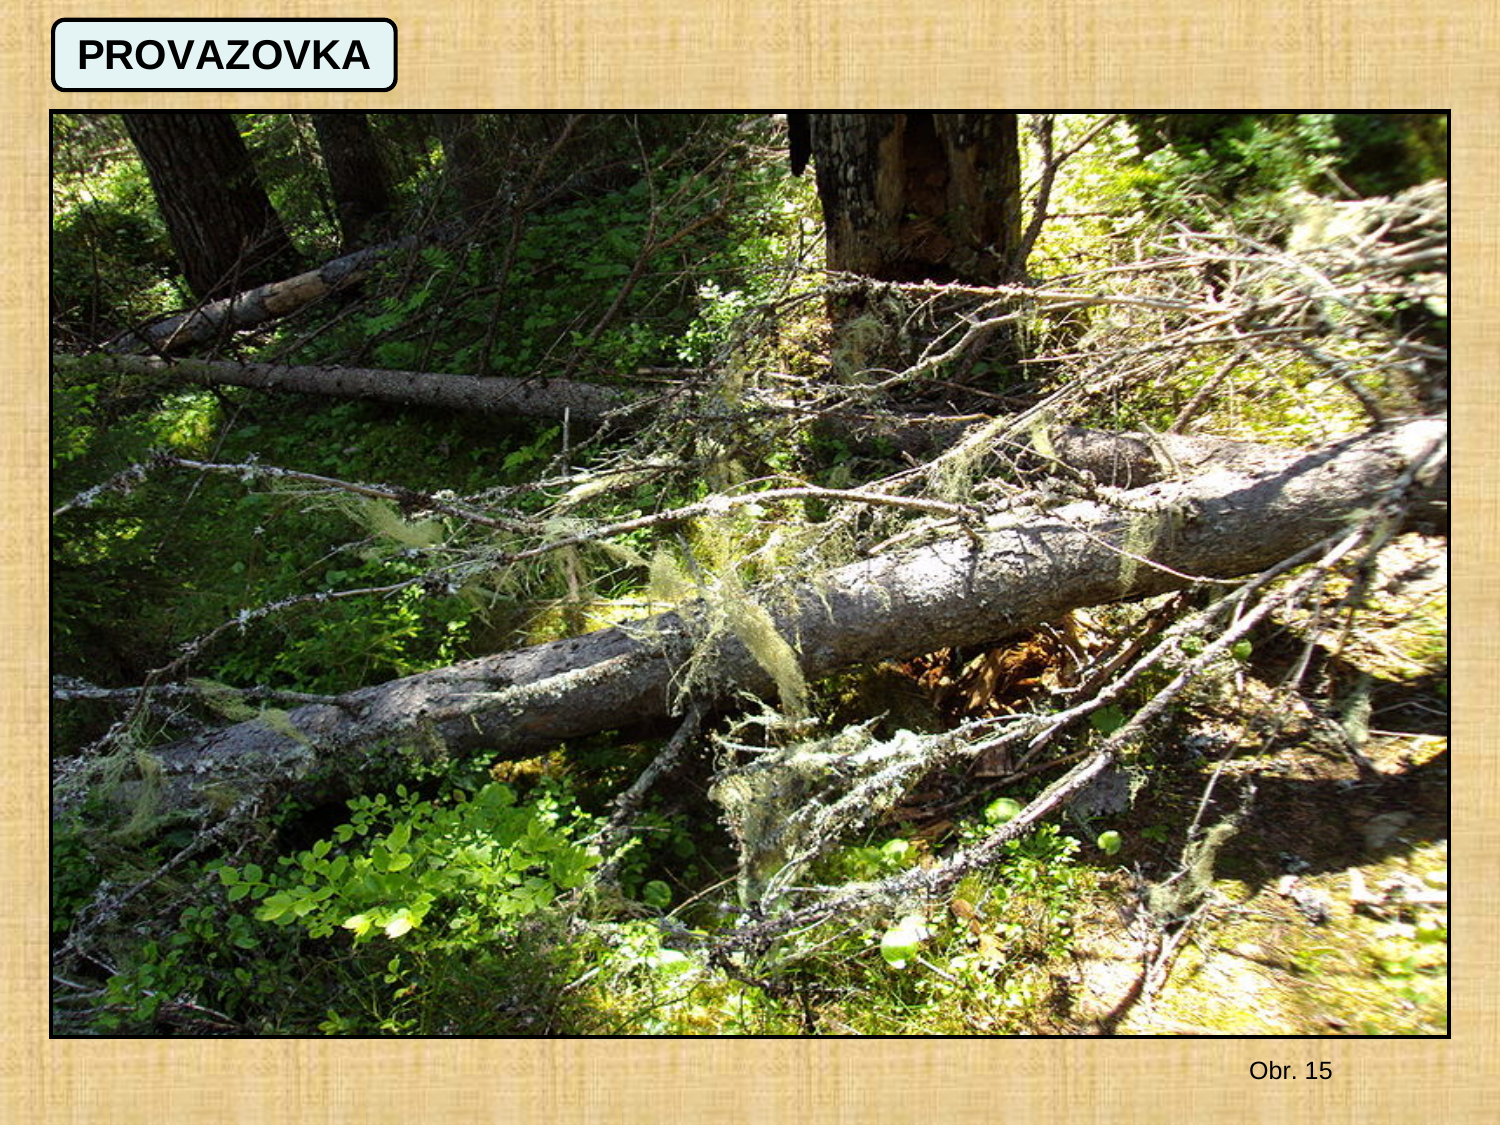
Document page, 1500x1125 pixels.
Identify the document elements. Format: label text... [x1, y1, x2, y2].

text_box PROVAZOVKA [53, 19, 396, 91]
picture [0, 0, 1500, 1125]
text_box Obr. 15 [1234, 1046, 1348, 1093]
